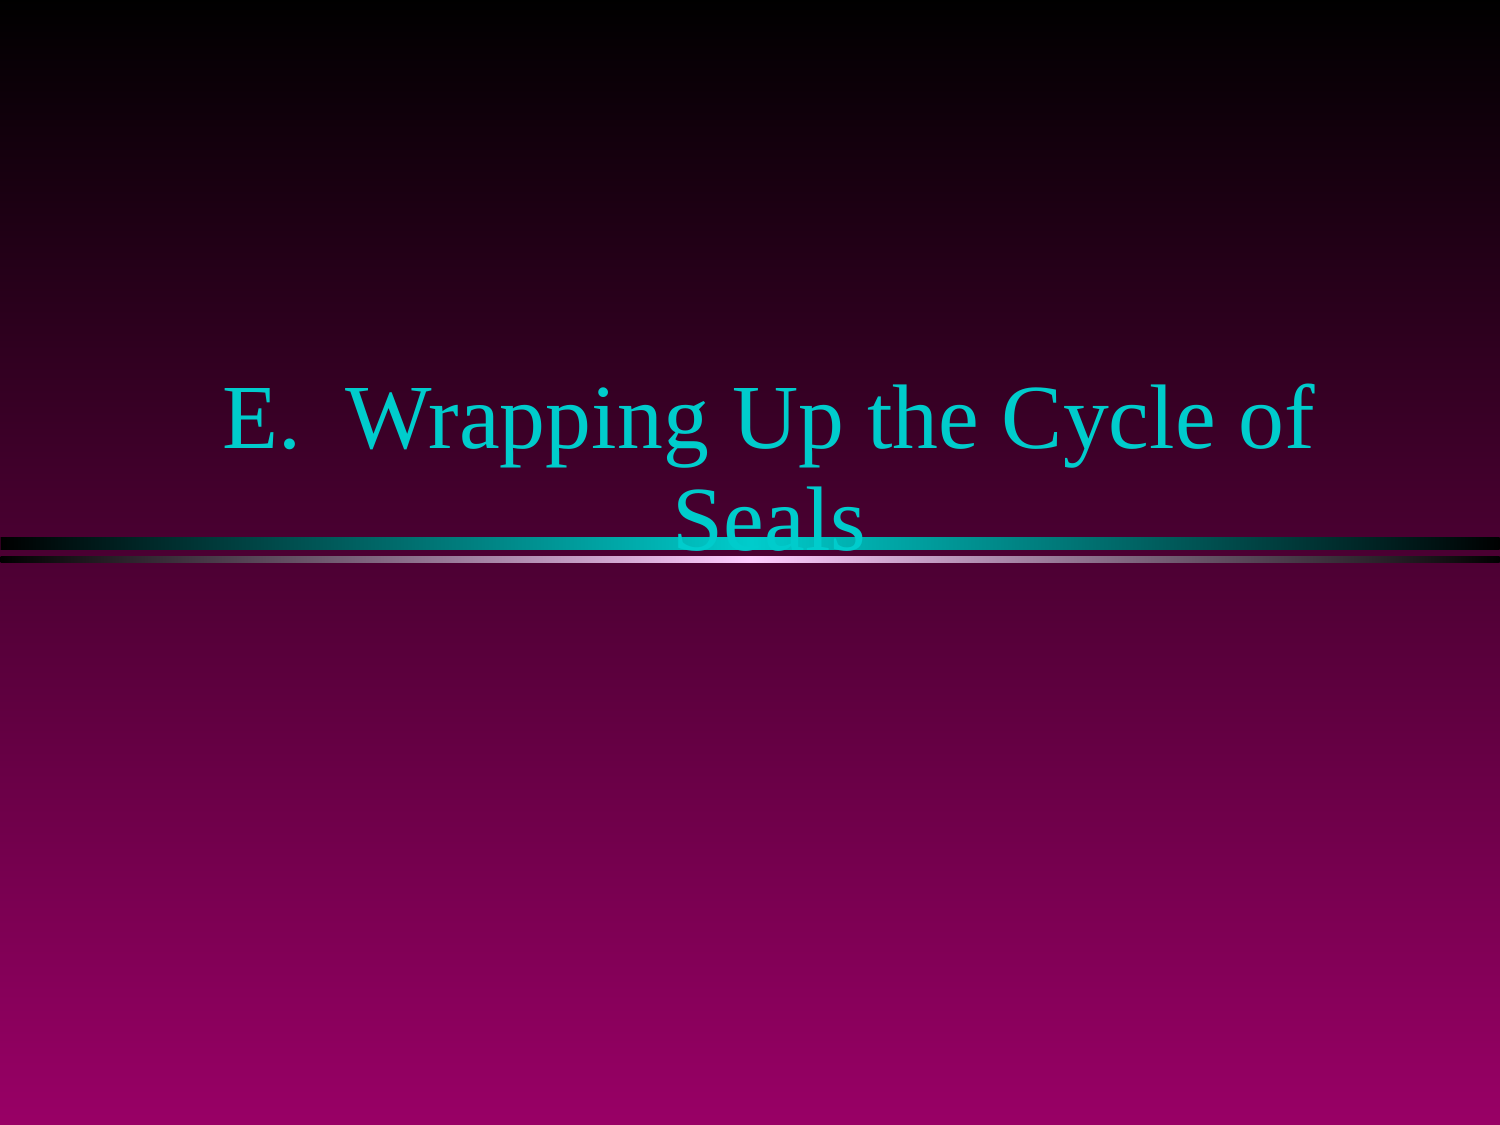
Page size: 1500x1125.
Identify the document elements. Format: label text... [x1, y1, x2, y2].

title E. Wrapping Up the Cycle of Seals [118, 359, 1422, 578]
